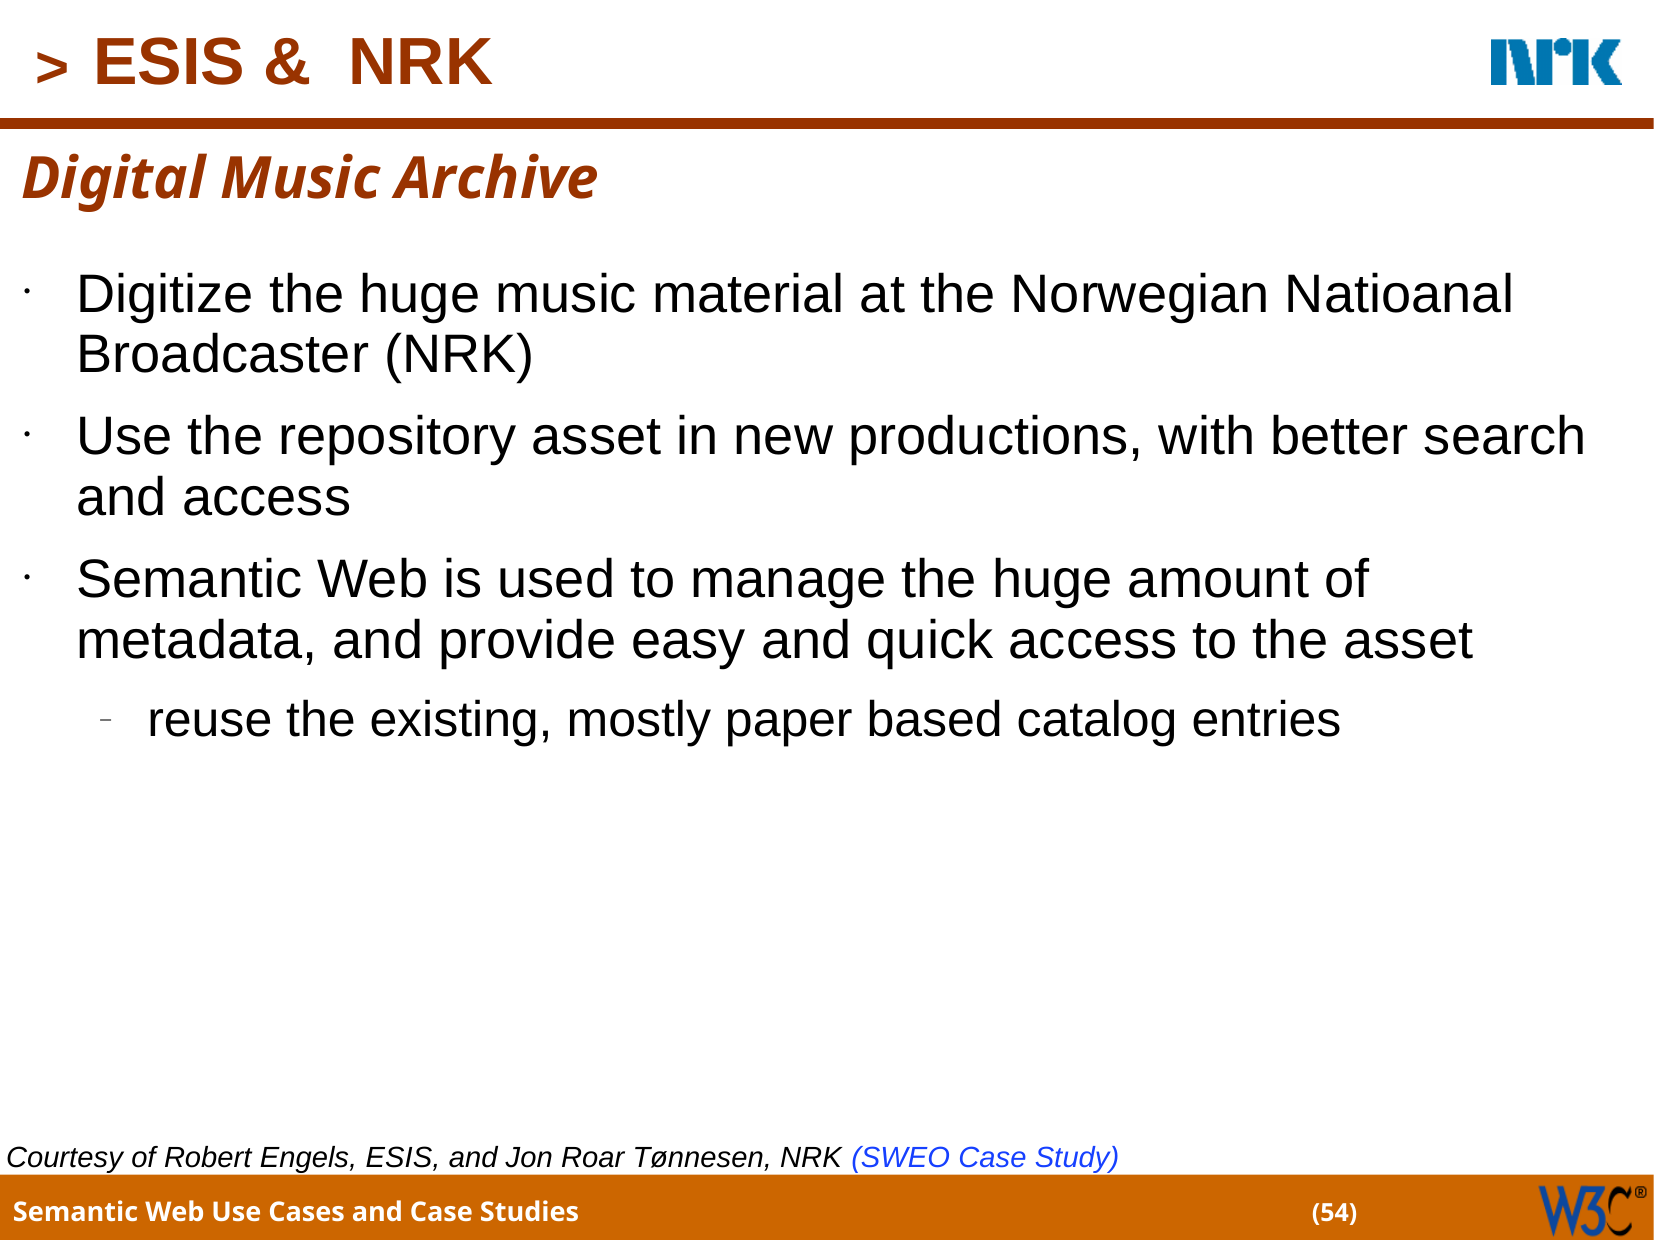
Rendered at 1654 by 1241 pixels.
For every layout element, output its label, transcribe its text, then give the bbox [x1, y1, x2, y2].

text_box Courtesy of Robert Engels, ESIS, and Jon Roar Tønnesen, NRK (SWEO Case Study) [5, 1139, 1121, 1173]
picture [1535, 1183, 1651, 1240]
text_box Digital Music Archive [21, 137, 1563, 211]
list Digitize the huge music material at the Norwegian Natioanal Broadcaster (NRK) Use the repository asset in new productions, with better search and access Semantic Web is used to manage the huge amount of metadata, and provide easy and quick access to the asset reuse the existing, mostly paper based catalog entries [5, 259, 1601, 1039]
title ESIS & NRK [93, 0, 1339, 124]
picture [1491, 38, 1572, 85]
picture [1567, 38, 1622, 85]
